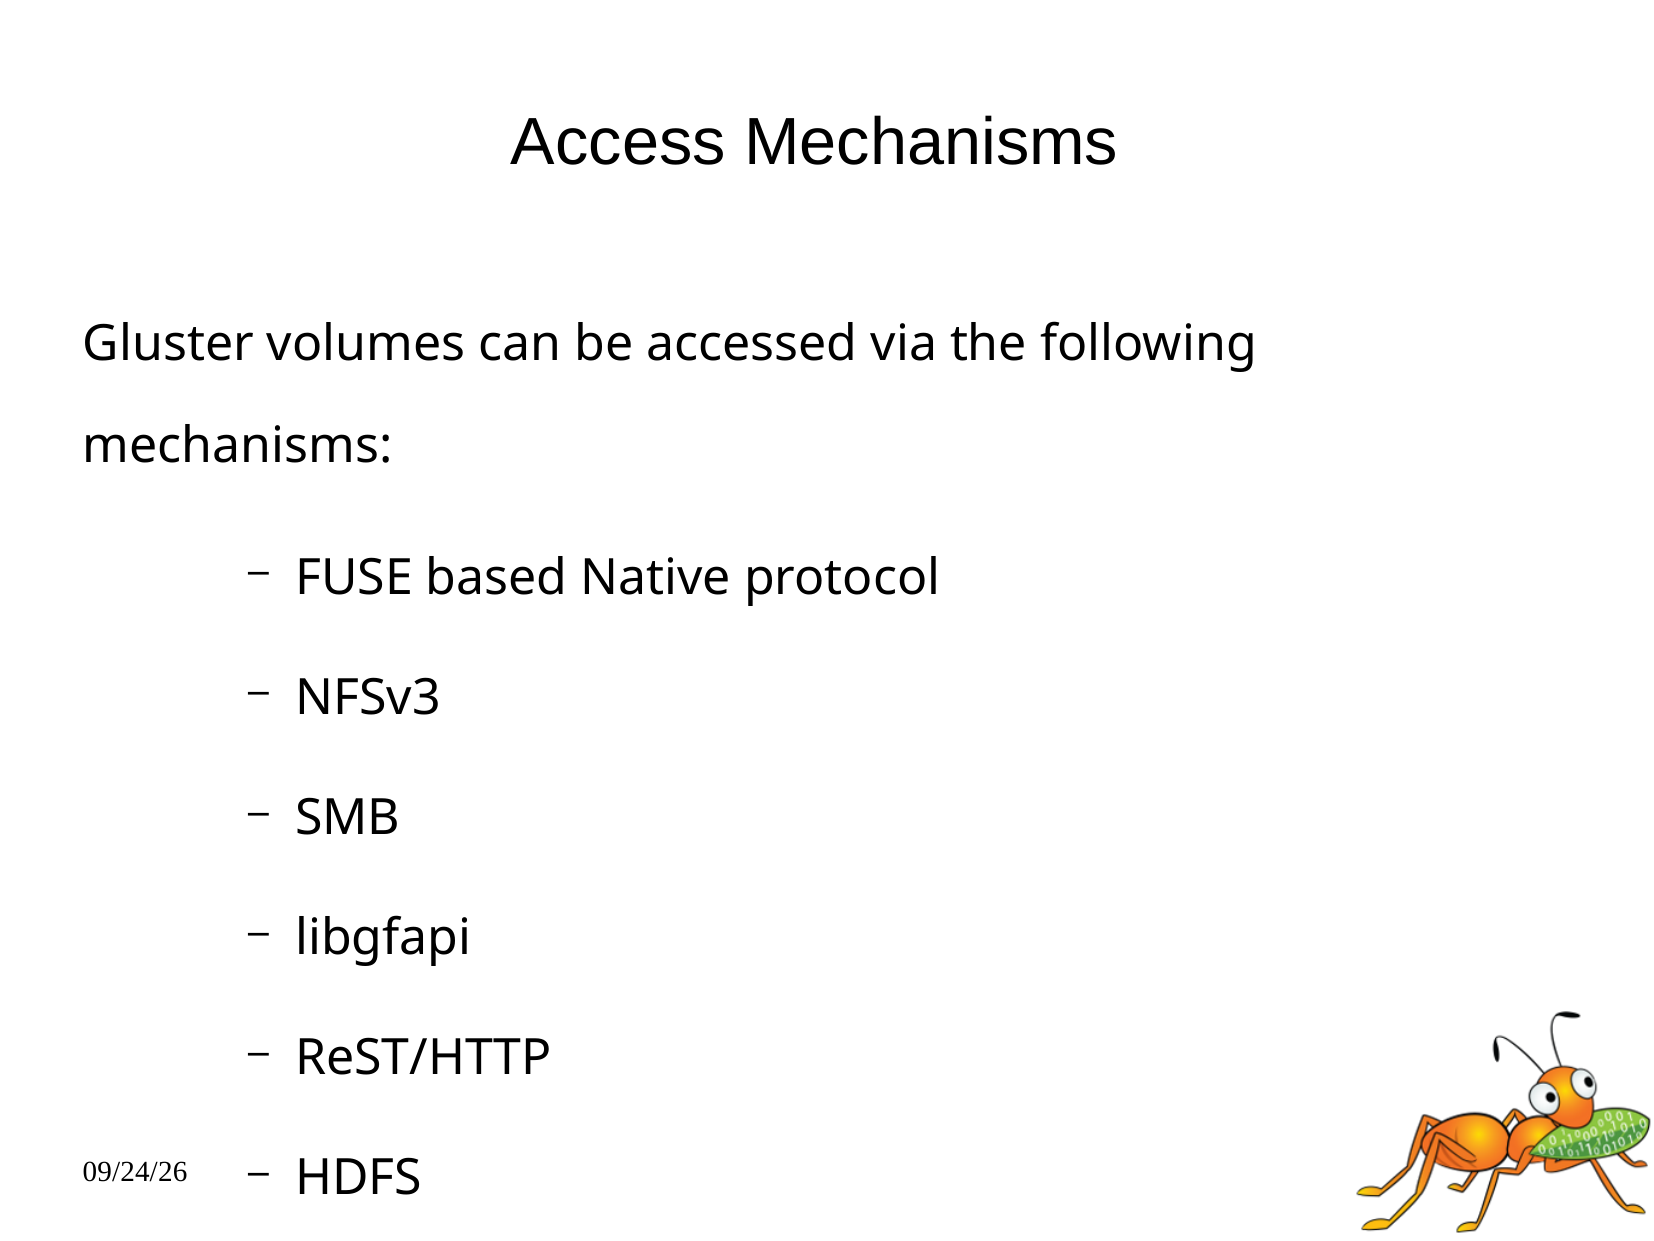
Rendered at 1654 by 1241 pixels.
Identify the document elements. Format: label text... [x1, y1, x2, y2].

list Gluster volumes can be accessed via the following mechanisms: FUSE based Native protocol NFSv3 SMB libgfapi ReST/HTTP HDFS [82, 272, 1571, 1066]
picture [1353, 1009, 1654, 1235]
title Access Mechanisms [70, 37, 1559, 245]
